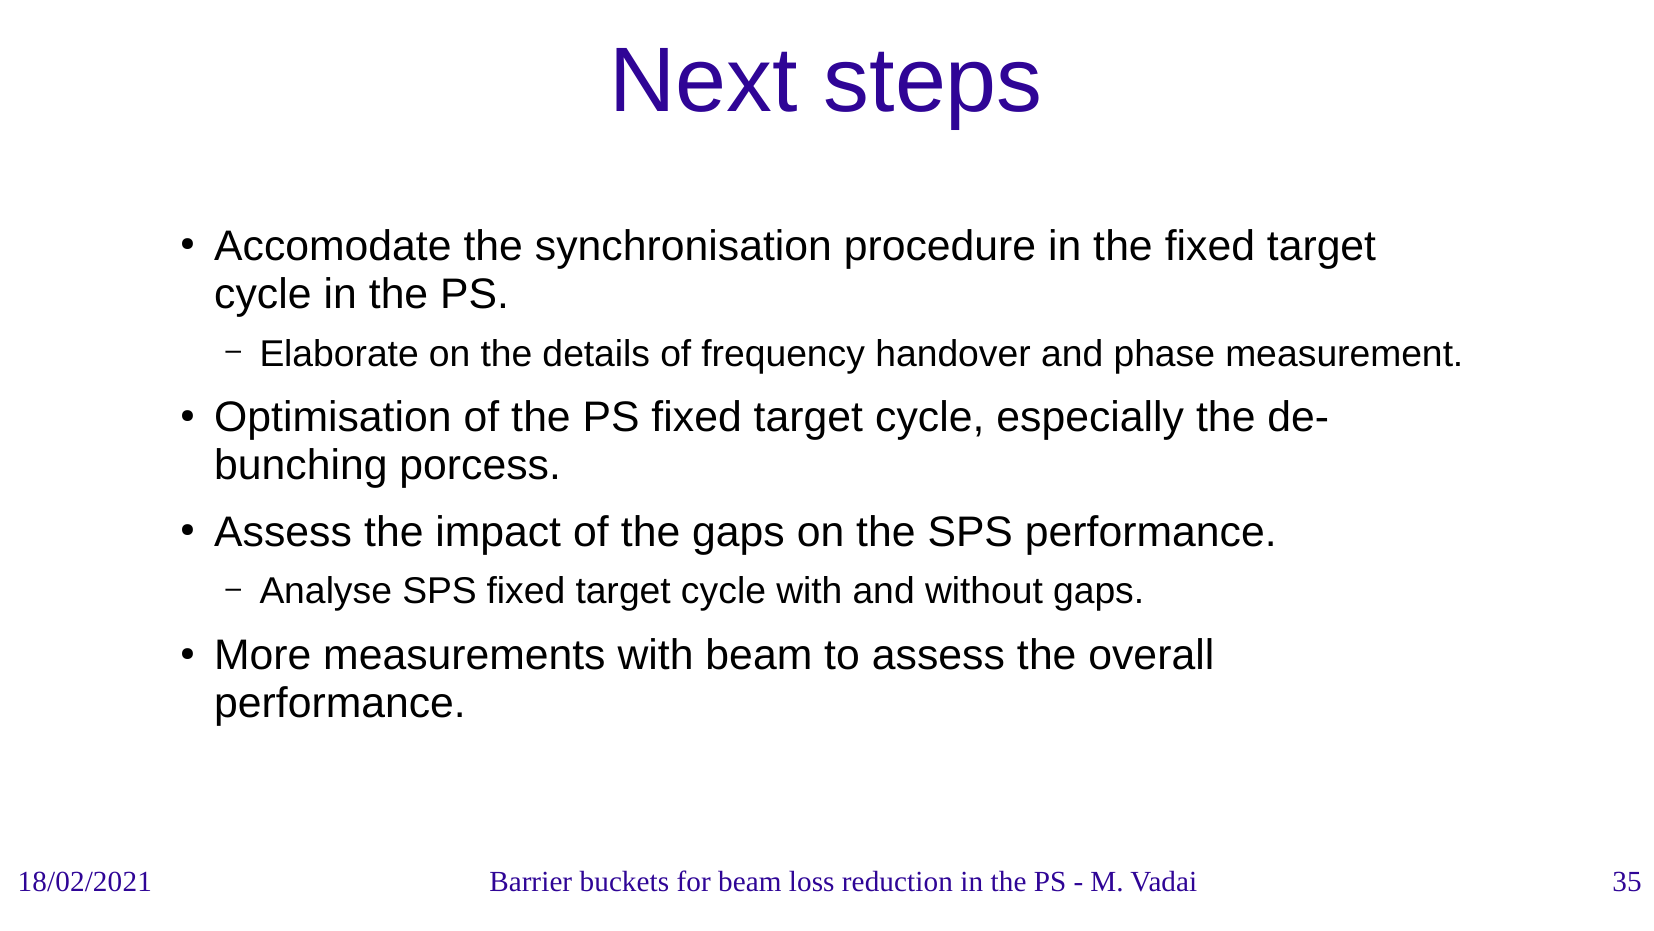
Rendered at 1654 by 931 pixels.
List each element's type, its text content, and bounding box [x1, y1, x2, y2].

title Next steps [82, 1, 1571, 157]
list Accomodate the synchronisation procedure in the fixed target cycle in the PS. Elaborate on the details of frequency handover and phase measurement. Optimisation of the PS fixed target cycle, especially the de-bunching porcess. Assess the impact of the gaps on the SPS performance. Analyse SPS fixed target cycle with and without gaps. More measurements with beam to assess the overall performance. [168, 221, 1471, 761]
